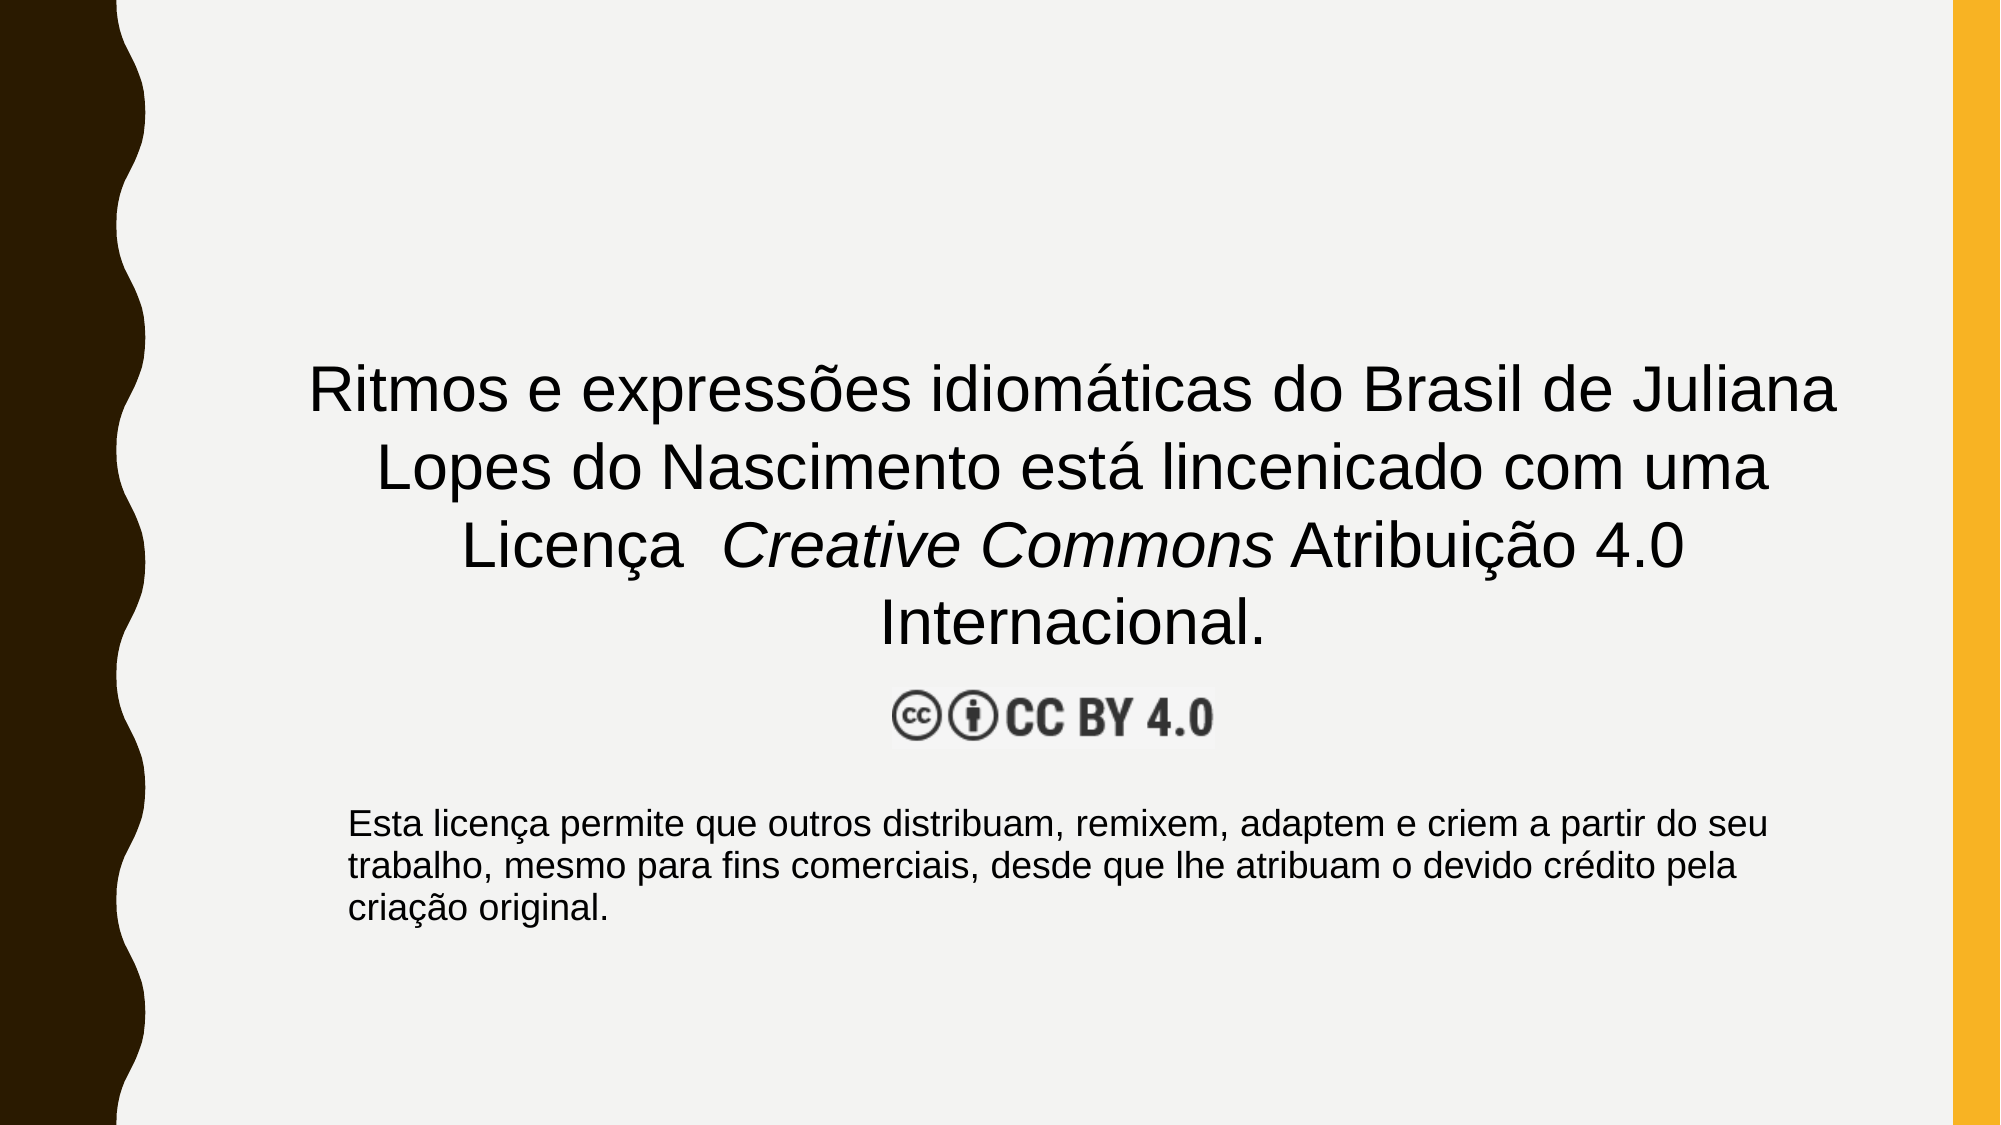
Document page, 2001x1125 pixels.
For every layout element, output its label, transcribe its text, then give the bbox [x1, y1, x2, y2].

text_box Esta licença permite que outros distribuam, remixem, adaptem e criem a partir do seu trabalho, mesmo para fins comerciais, desde que lhe atribuam o devido crédito pela criação original. [333, 794, 1800, 936]
picture [892, 687, 1215, 749]
list Ritmos e expressões idiomáticas do Brasil de Juliana Lopes do Nascimento está lincenicado com uma Licença Creative Commons Atribuição 4.0 Internacional. [201, 346, 1878, 659]
